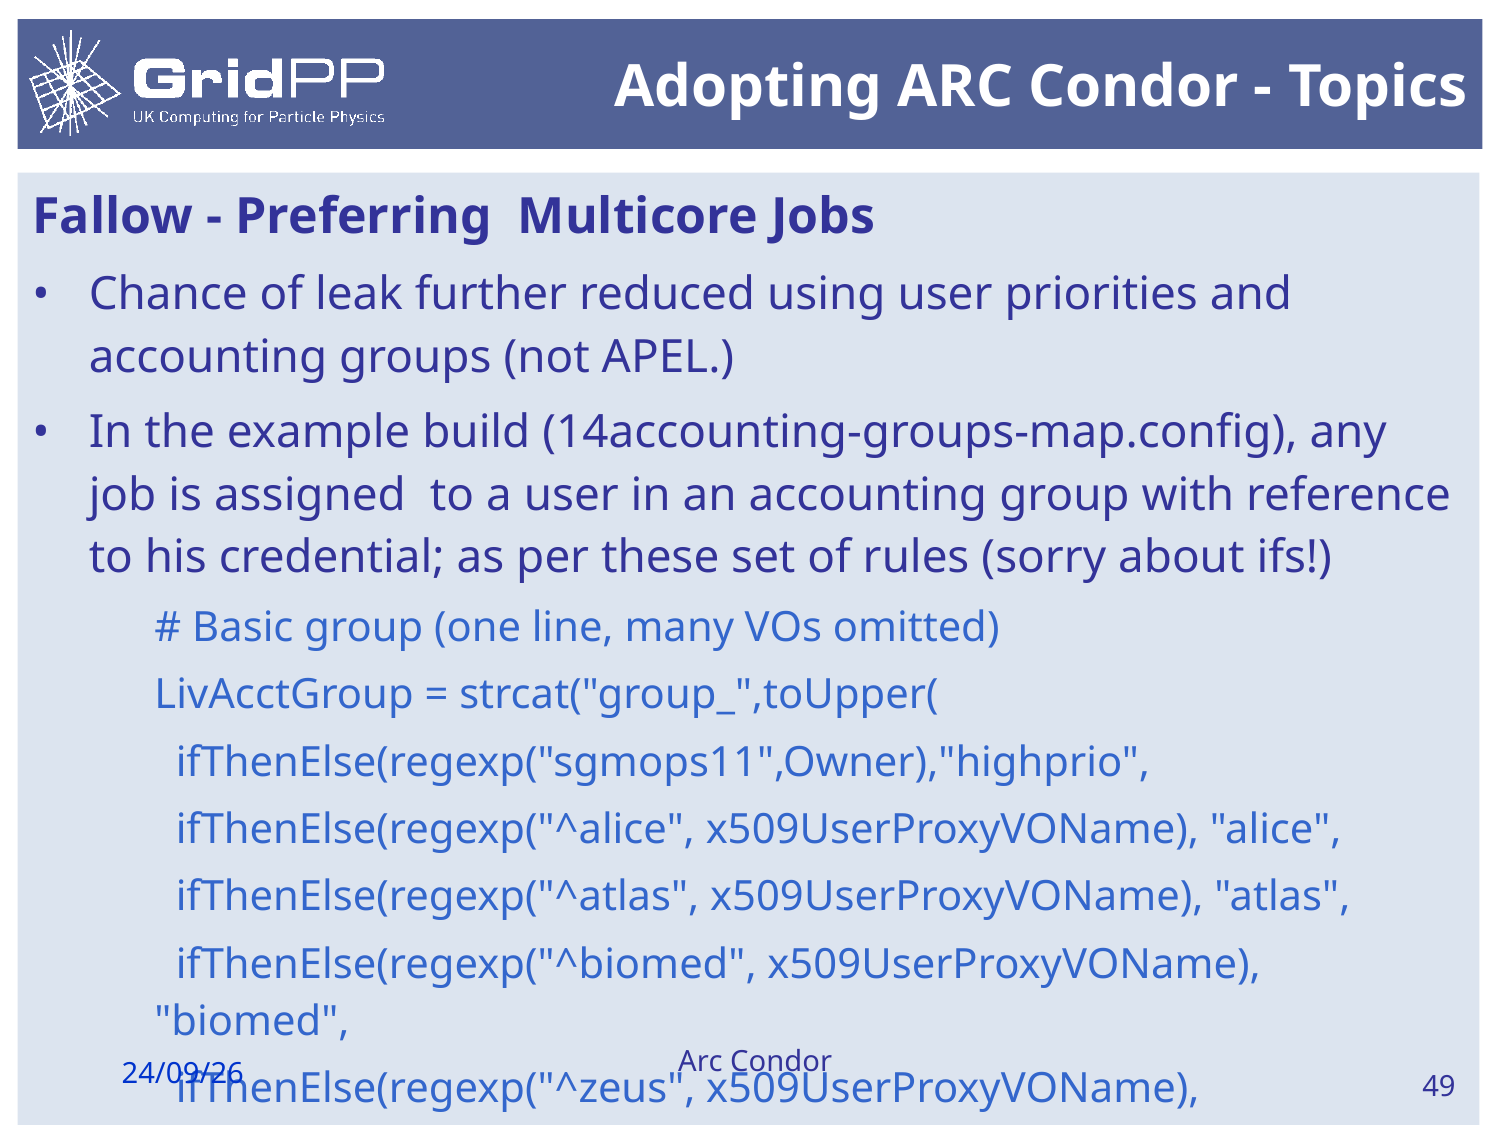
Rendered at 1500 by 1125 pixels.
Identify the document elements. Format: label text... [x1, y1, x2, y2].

picture [29, 30, 384, 136]
text_box <number> [1388, 1059, 1471, 1094]
list Fallow - Preferring Multicore Jobs Chance of leak further reduced using user priorities and accounting groups (not APEL.) In the example build (14accounting-groups-map.config), any job is assigned to a user in an accounting group with reference to his credential; as per these set of rules (sorry about ifs!) # Basic group (one line, many VOs omitted) LivAcctGroup = strcat("group_",toUpper( ifThenElse(regexp("sgmops11",Owner),"highprio", ifThenElse(regexp("^alice", x509UserProxyVOName), "alice", ifThenElse(regexp("^atlas", x509UserProxyVOName), "atlas", ifThenElse(regexp("^biomed", x509UserProxyVOName), "biomed", ifThenElse(regexp("^zeus", x509UserProxyVOName), "zeus","nonefound"))))))) [17, 172, 1480, 999]
text_box 02/03/16 [29, 1046, 337, 1095]
title Adopting ARC Condor - Topics [513, 19, 1483, 149]
text_box Arc Condor [536, 1034, 975, 1094]
